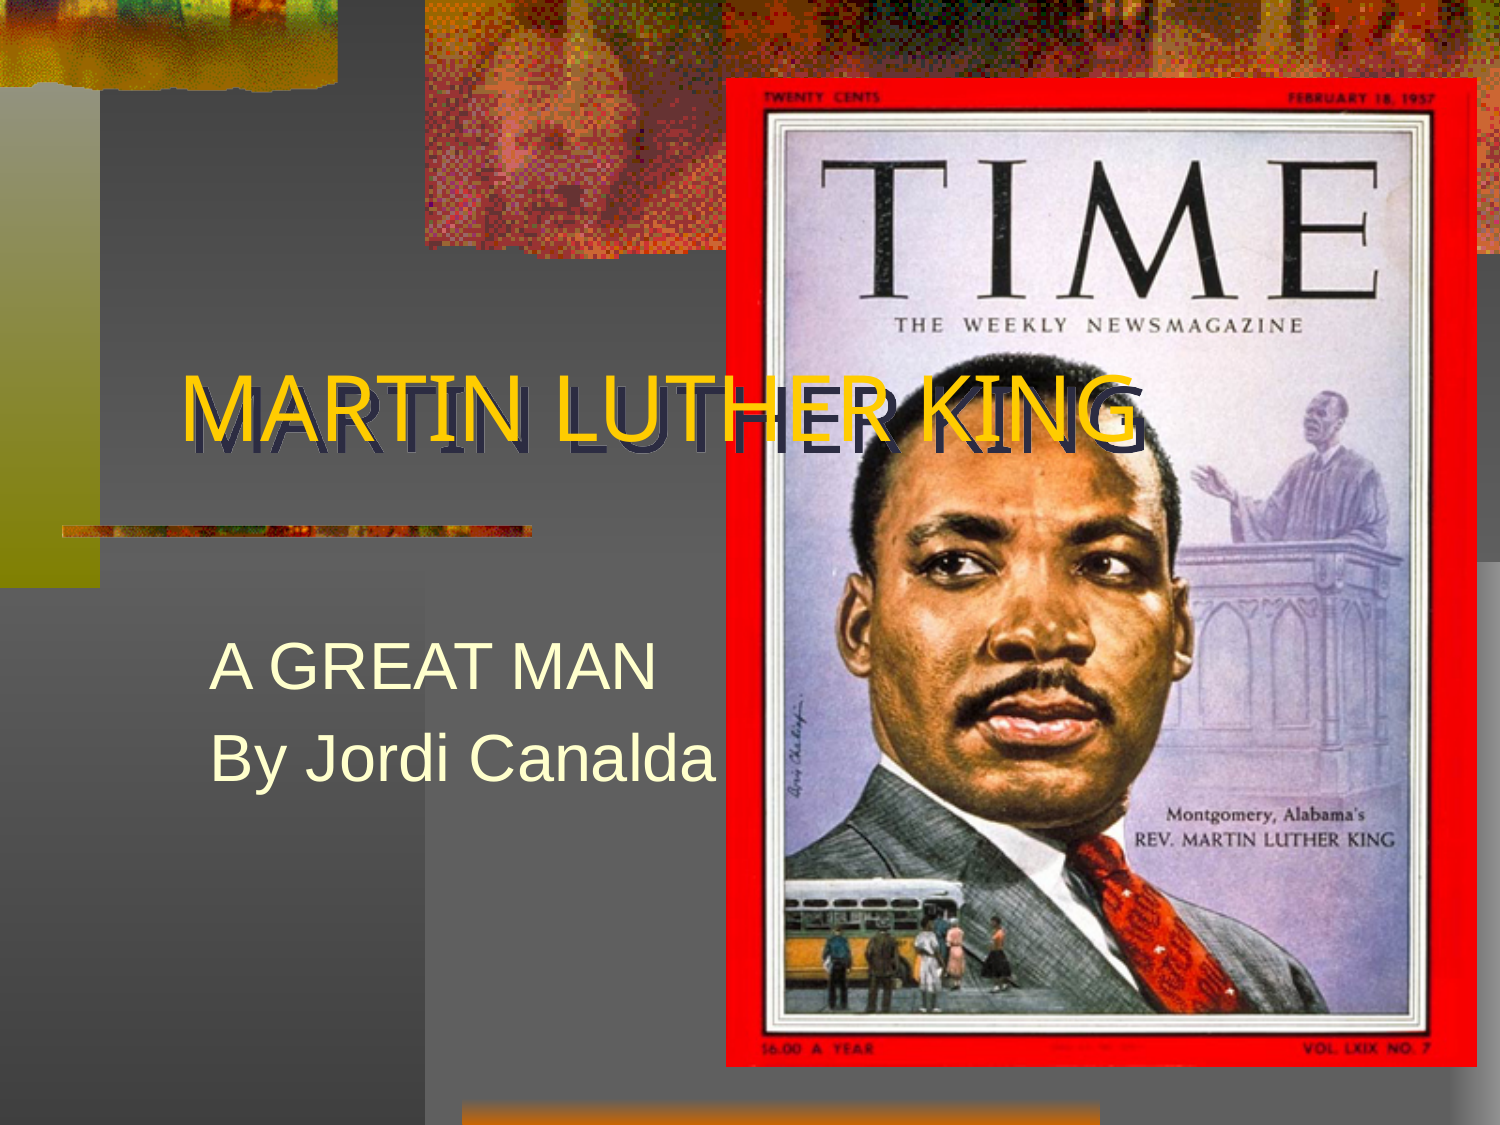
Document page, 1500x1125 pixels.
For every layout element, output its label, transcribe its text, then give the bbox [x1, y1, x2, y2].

title MARTIN LUTHER KING [162, 312, 1438, 501]
subtitle A GREAT MAN By Jordi Canalda [194, 621, 1245, 910]
picture [0, 0, 338, 94]
picture [62, 524, 532, 541]
picture [425, 0, 1500, 1067]
